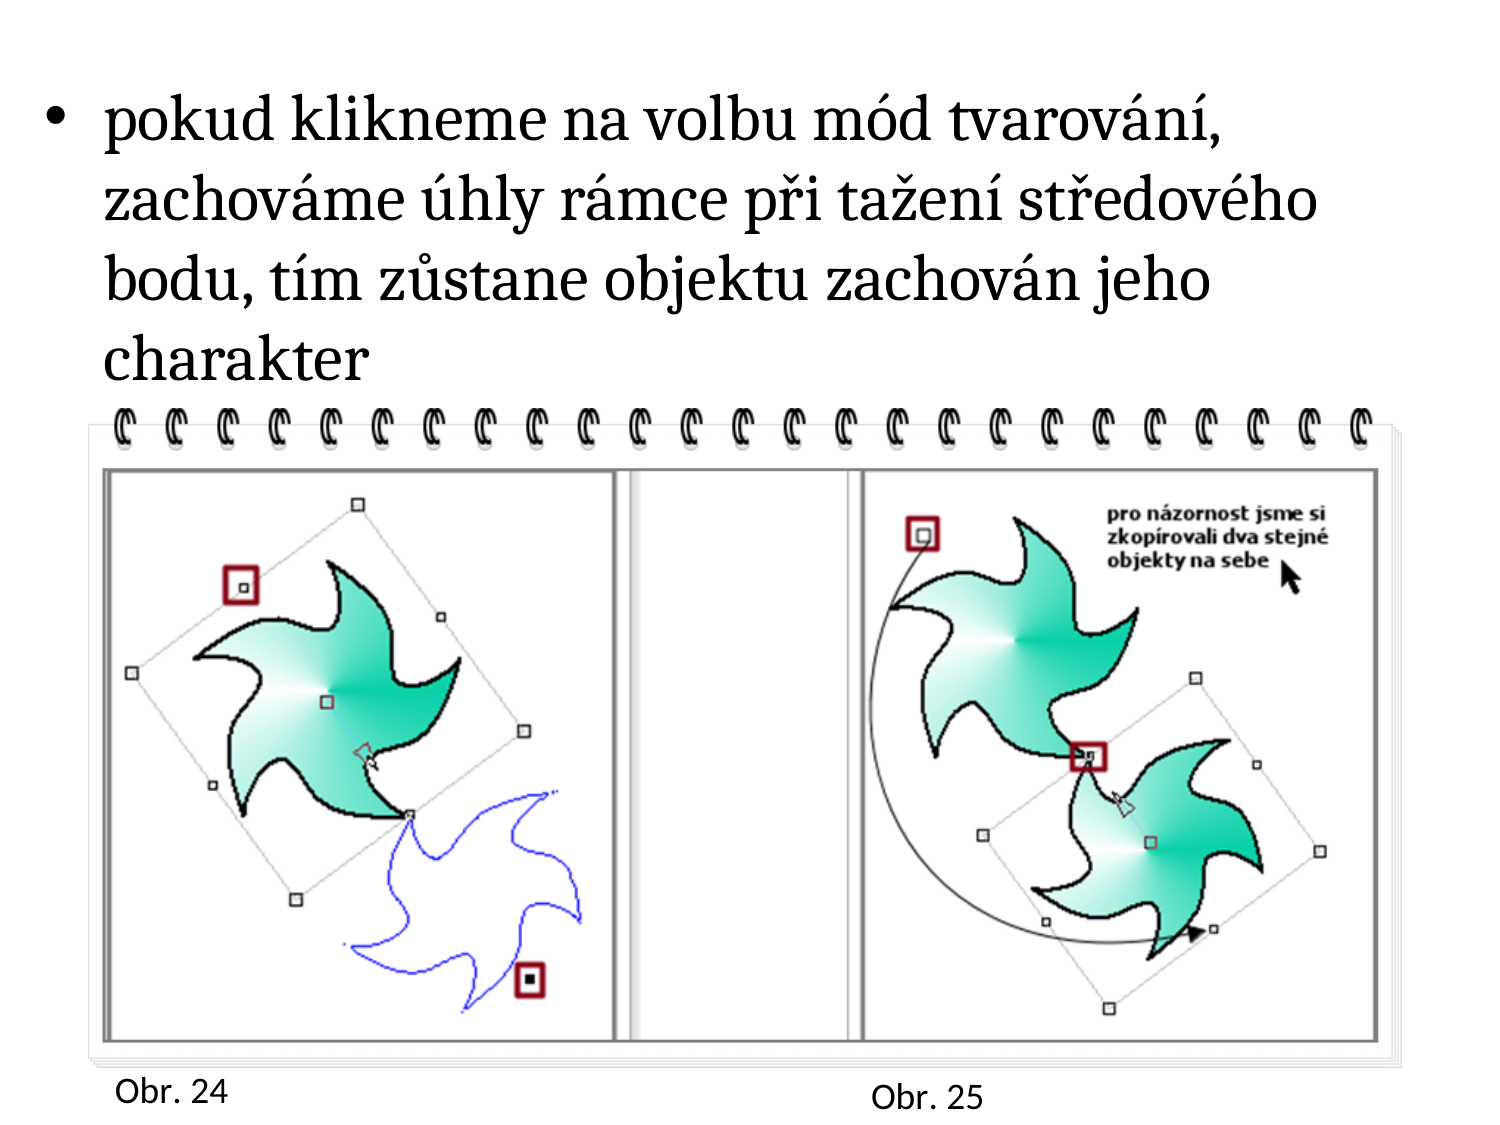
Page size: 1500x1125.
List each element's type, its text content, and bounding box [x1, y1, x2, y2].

text_box Obr. 24 [100, 1068, 290, 1120]
picture [88, 408, 1402, 1068]
text_box Obr. 25 [856, 1068, 1046, 1125]
text_box pokud klikneme na volbu mód tvarování, zachováme úhly rámce při tažení středového bodu, tím zůstane objektu zachován jeho charakter [0, 66, 1500, 402]
